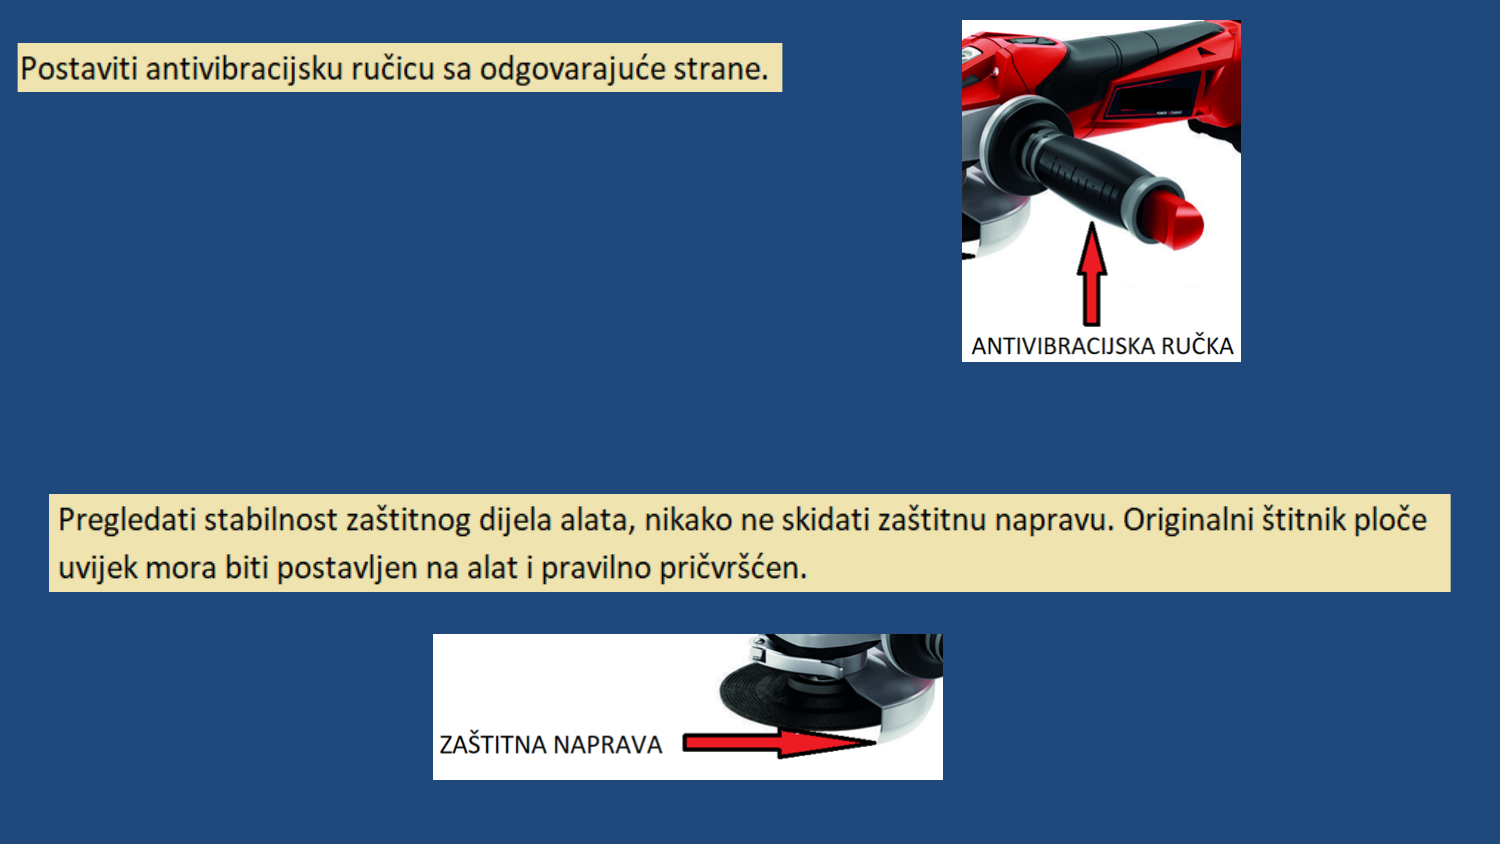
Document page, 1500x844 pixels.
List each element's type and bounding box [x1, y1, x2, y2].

picture [433, 634, 943, 780]
picture [962, 20, 1241, 362]
picture [49, 494, 1451, 592]
picture [17, 43, 783, 92]
